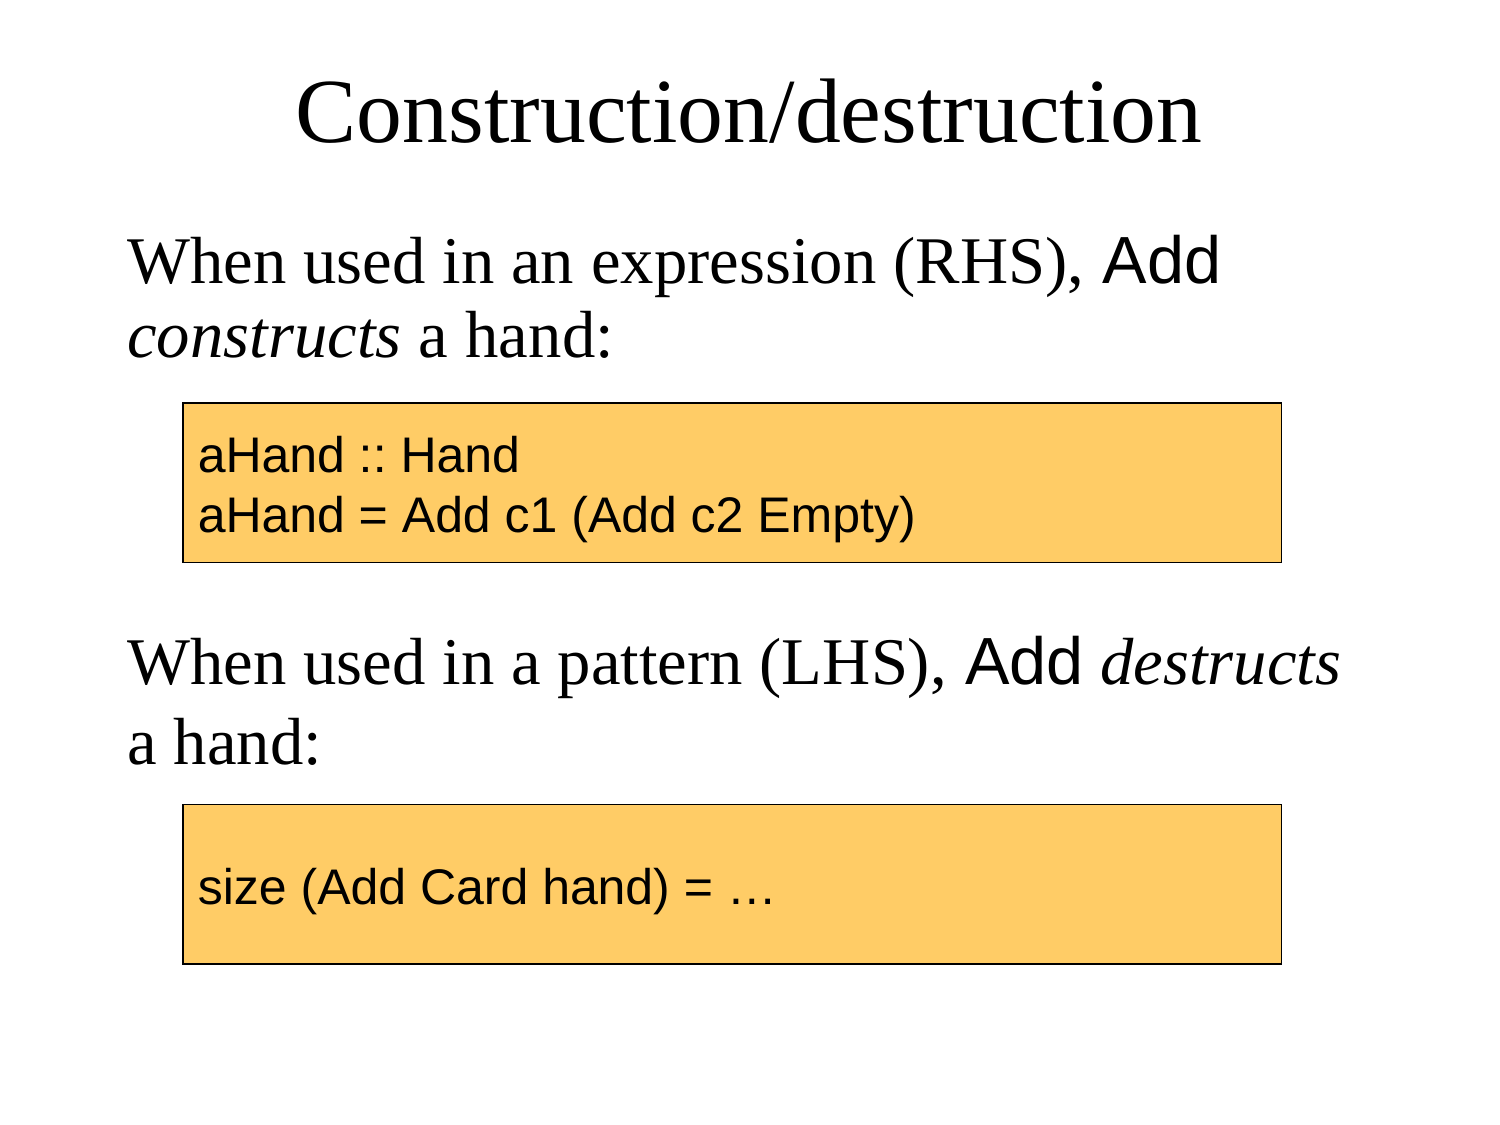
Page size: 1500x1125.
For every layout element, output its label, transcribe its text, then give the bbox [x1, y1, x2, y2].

title Construction/destruction [112, 17, 1388, 205]
text_box aHand :: Hand aHand = Add c1 (Add c2 Empty) [183, 402, 1282, 563]
text_box size (Add Card hand) = … [183, 804, 1282, 965]
list When used in a pattern (LHS), Add destructs a hand: [112, 609, 1388, 1043]
list When used in an expression (RHS), Add constructs a hand: [112, 214, 1388, 515]
